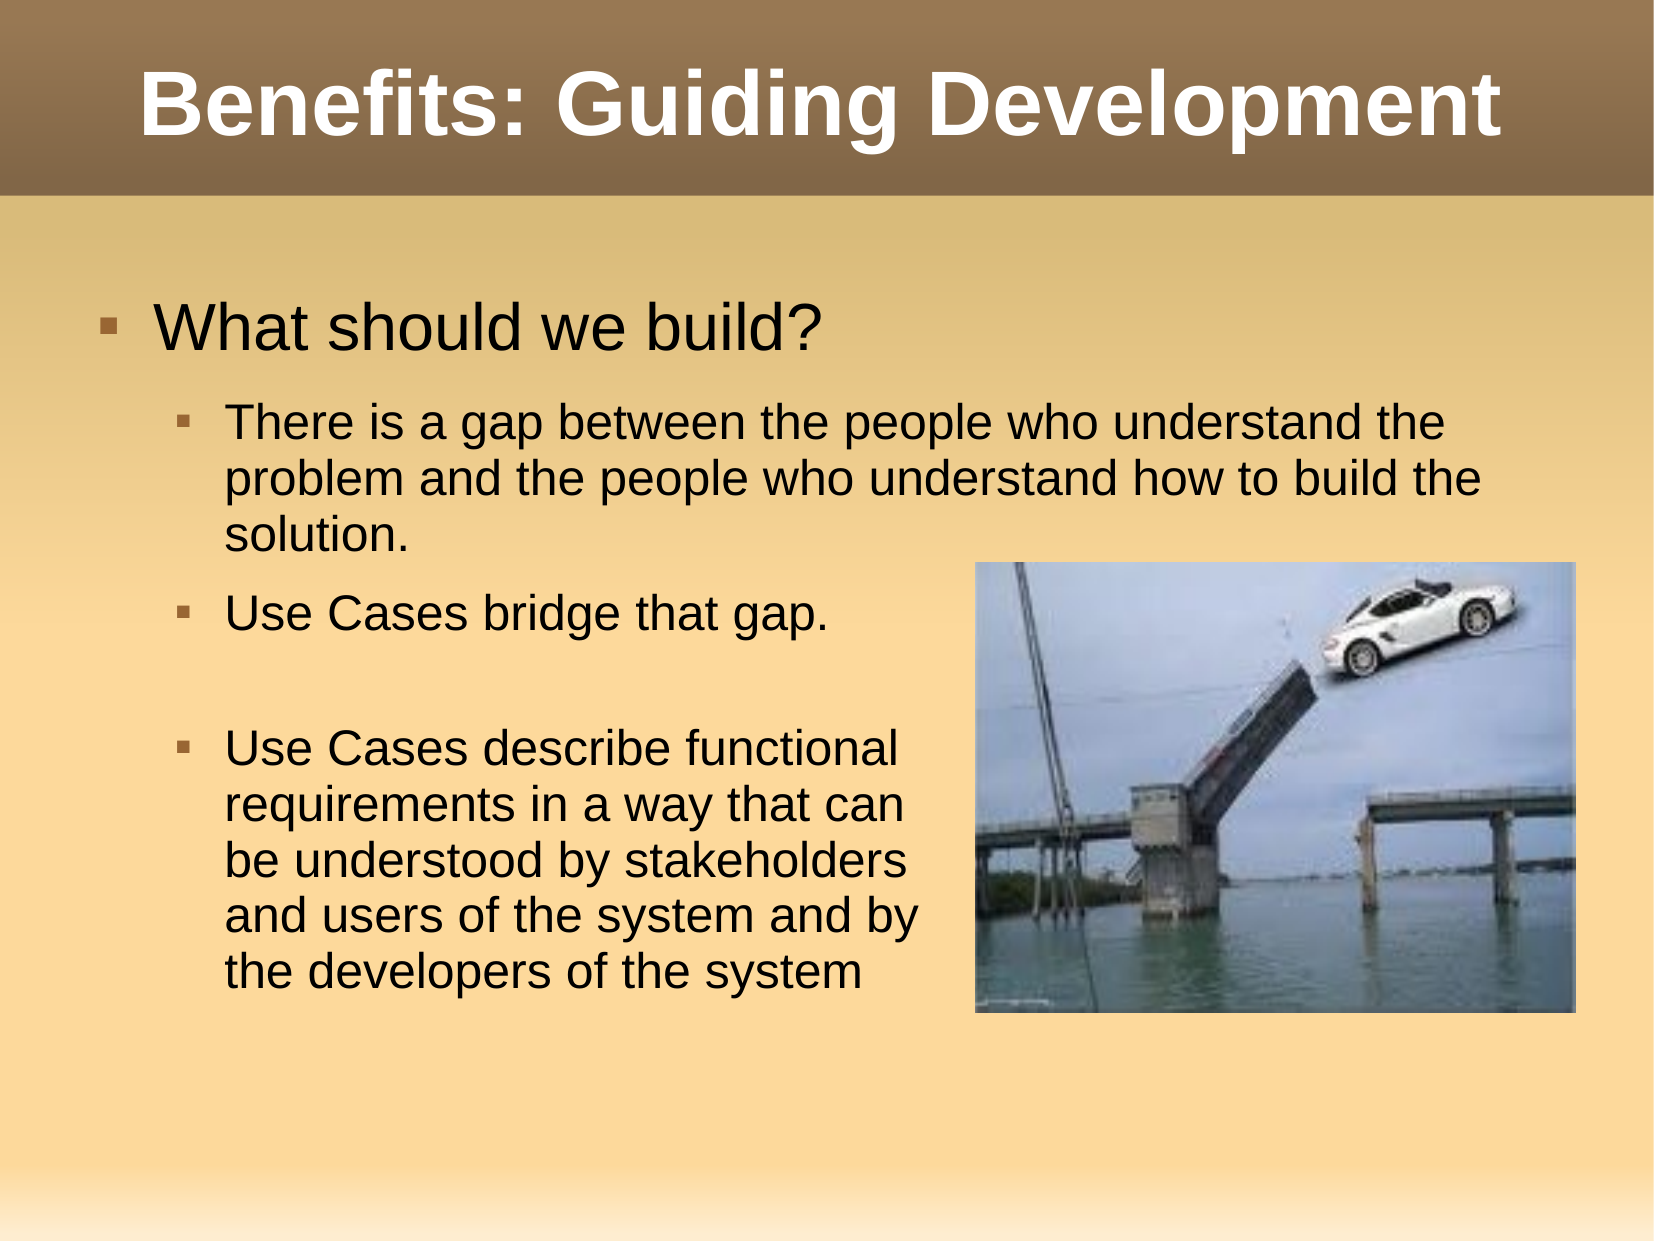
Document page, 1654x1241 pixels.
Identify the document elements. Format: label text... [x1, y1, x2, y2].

title Benefits: Guiding Development [76, 7, 1565, 200]
picture [0, 0, 1654, 1241]
list What should we build? There is a gap between the people who understand the problem and the people who understand how to build the solution. Use Cases bridge that gap. Use Cases describe functional requirements in a way that can be understood by stakeholders and users of the system and by the developers of the system [82, 290, 1571, 1094]
